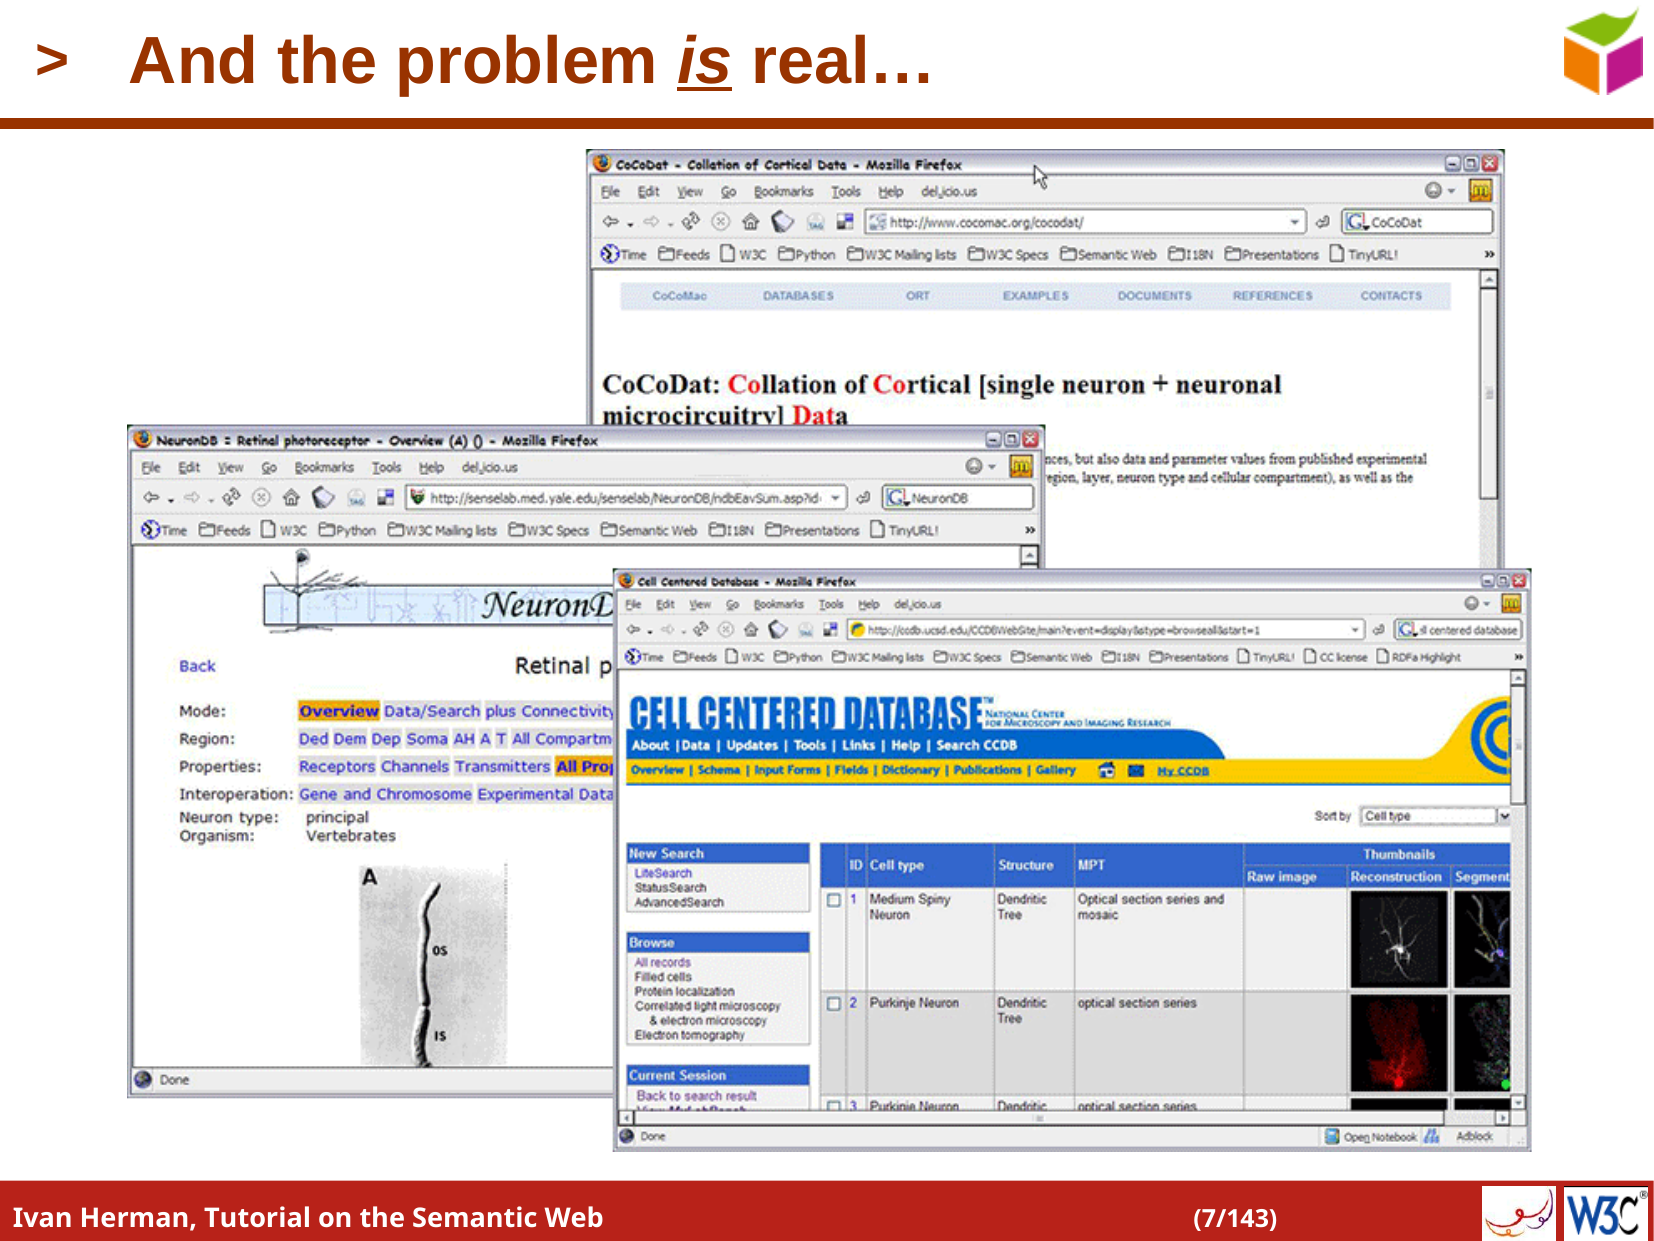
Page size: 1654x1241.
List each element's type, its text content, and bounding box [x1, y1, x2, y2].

picture [1482, 1186, 1556, 1241]
picture [1564, 1186, 1648, 1241]
picture [127, 149, 1547, 1152]
title And the problem is real… [93, 0, 1493, 119]
picture [1564, 5, 1643, 95]
